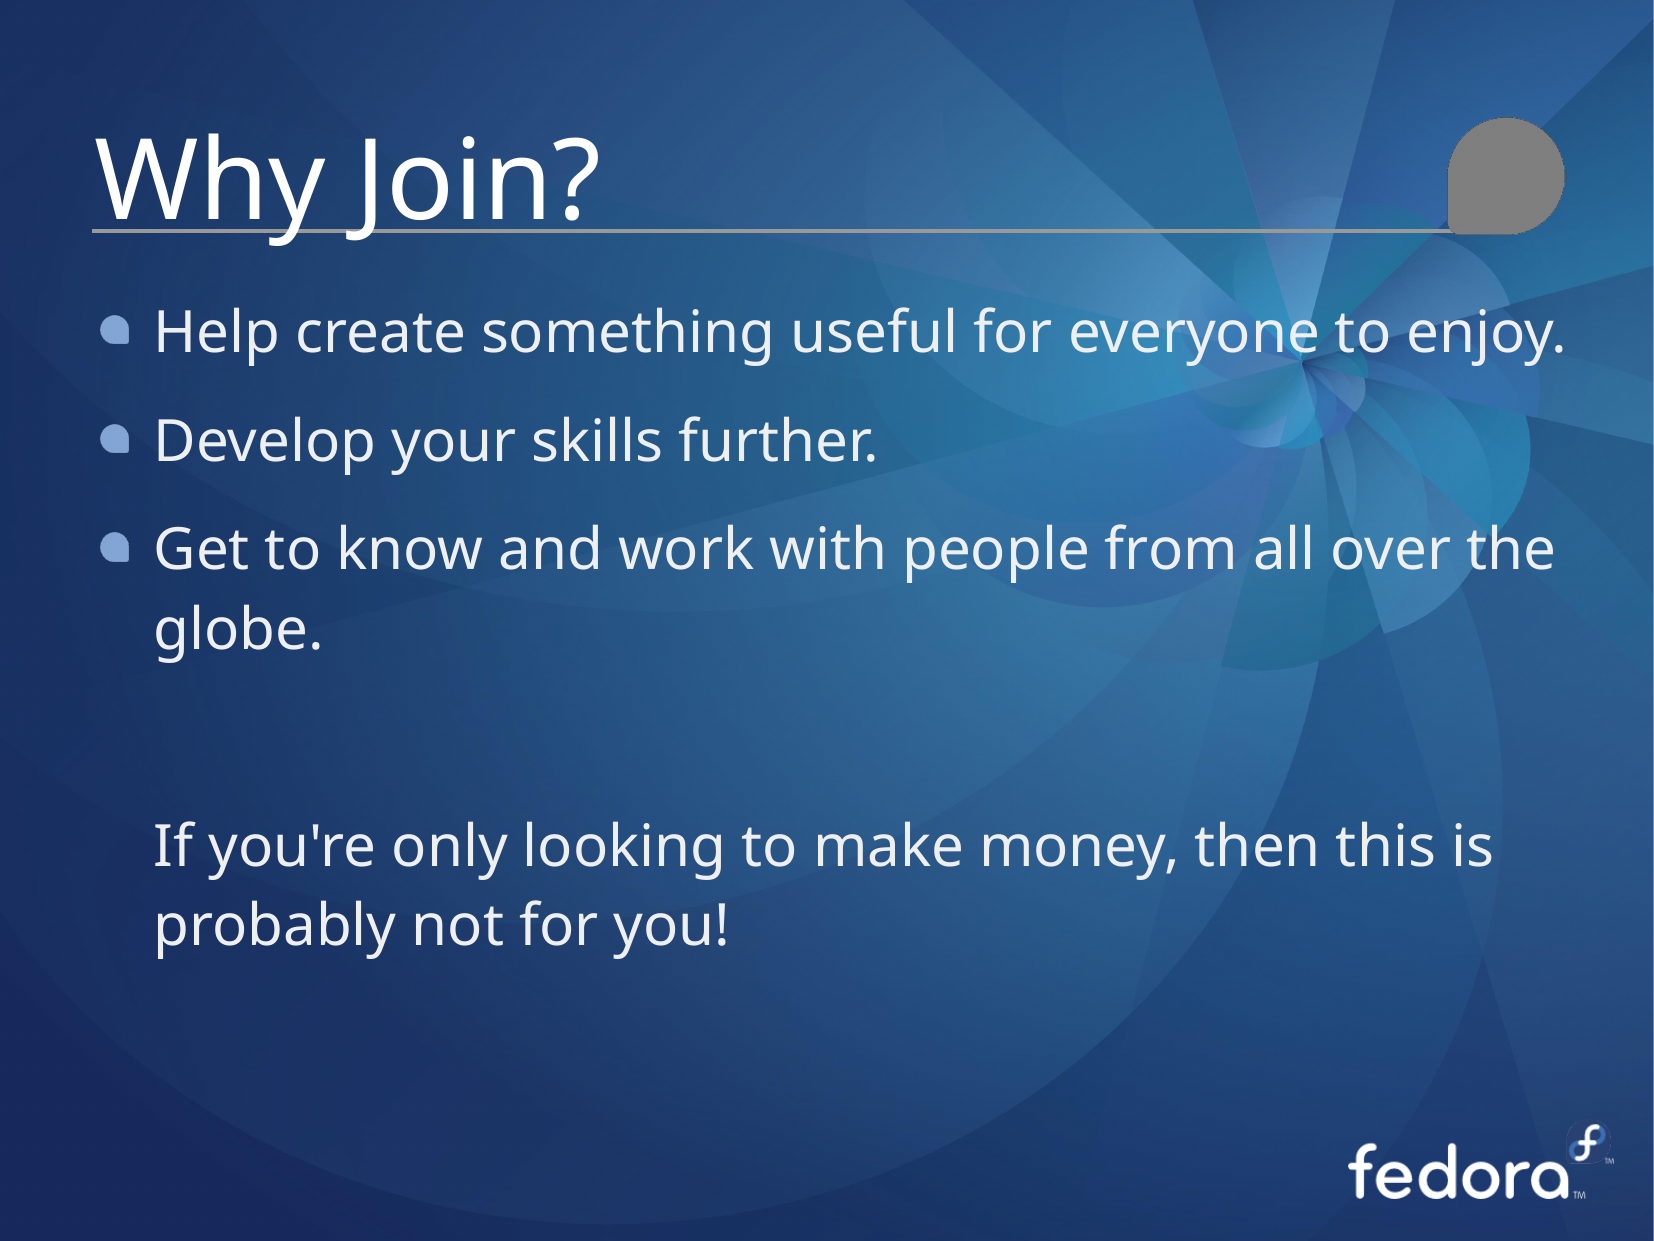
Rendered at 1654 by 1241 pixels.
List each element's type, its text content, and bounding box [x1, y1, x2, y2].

list Help create something useful for everyone to enjoy. Develop your skills further. Get to know and work with people from all over the globe. If you're only looking to make money, then this is probably not for you! [82, 290, 1571, 1094]
picture [0, 0, 1654, 1241]
title Why Join? [94, 100, 1426, 251]
